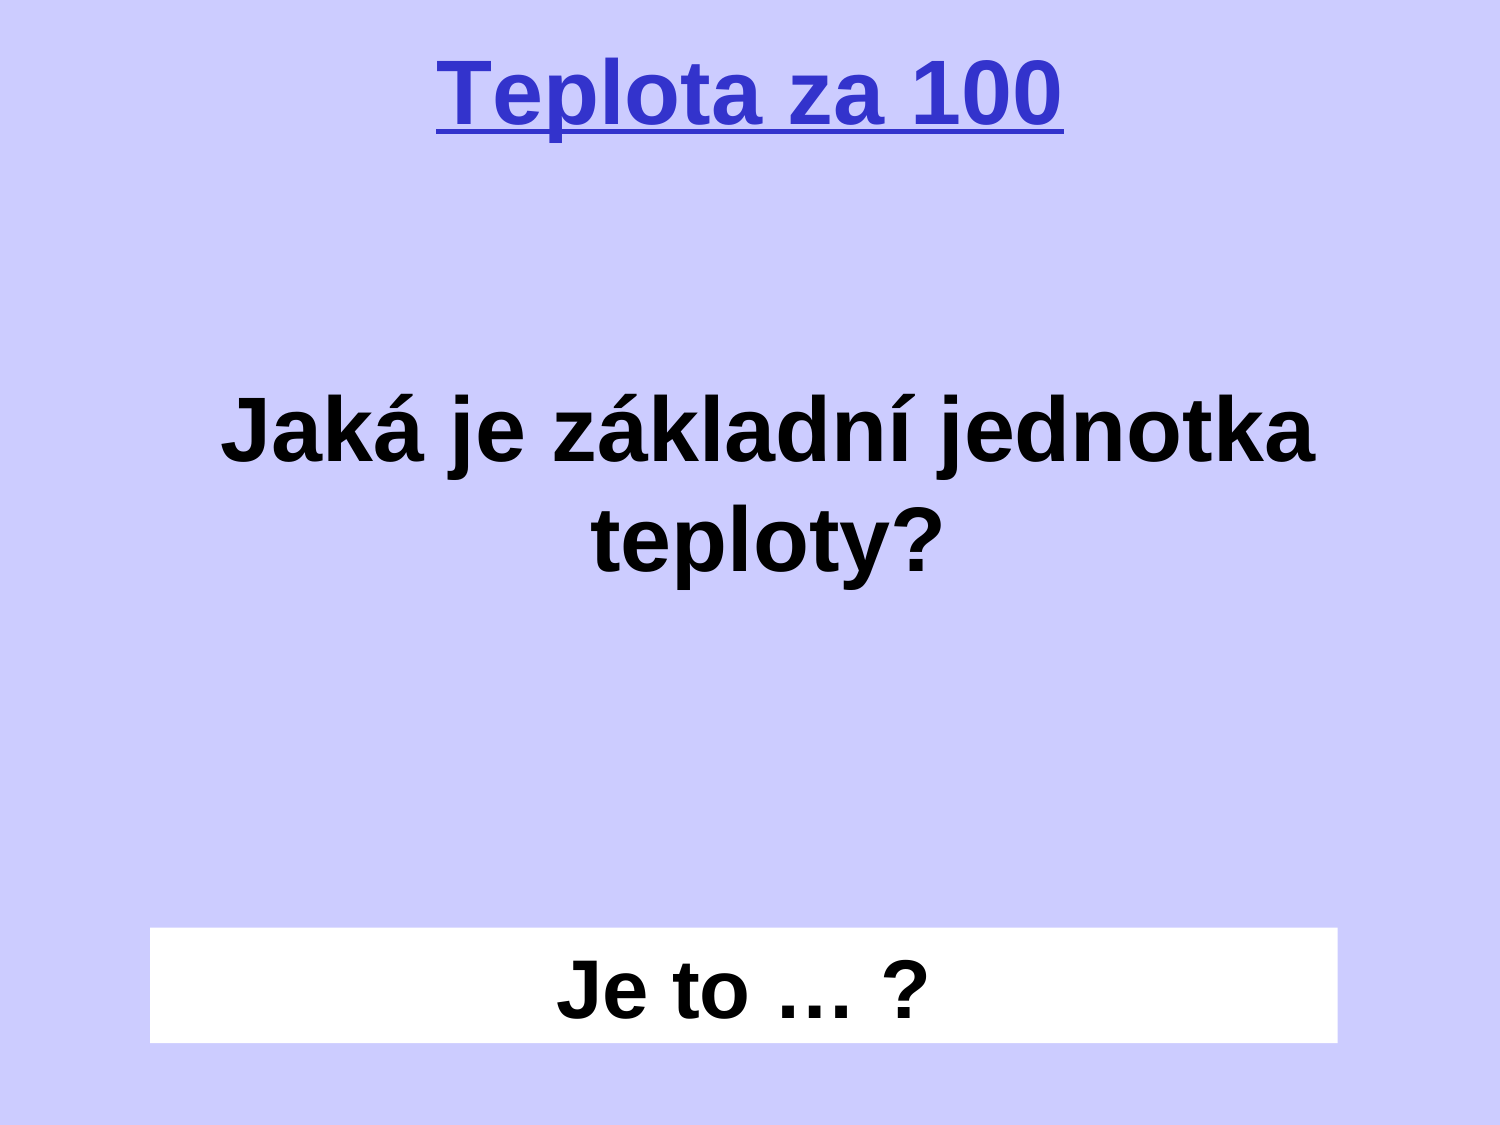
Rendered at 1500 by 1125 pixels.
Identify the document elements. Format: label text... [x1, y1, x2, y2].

text_box Teplota za 100 [0, 24, 1500, 151]
text_box Je to … ? [150, 927, 1338, 1044]
text_box Jaká je základní jednotka teploty? [112, 361, 1426, 598]
